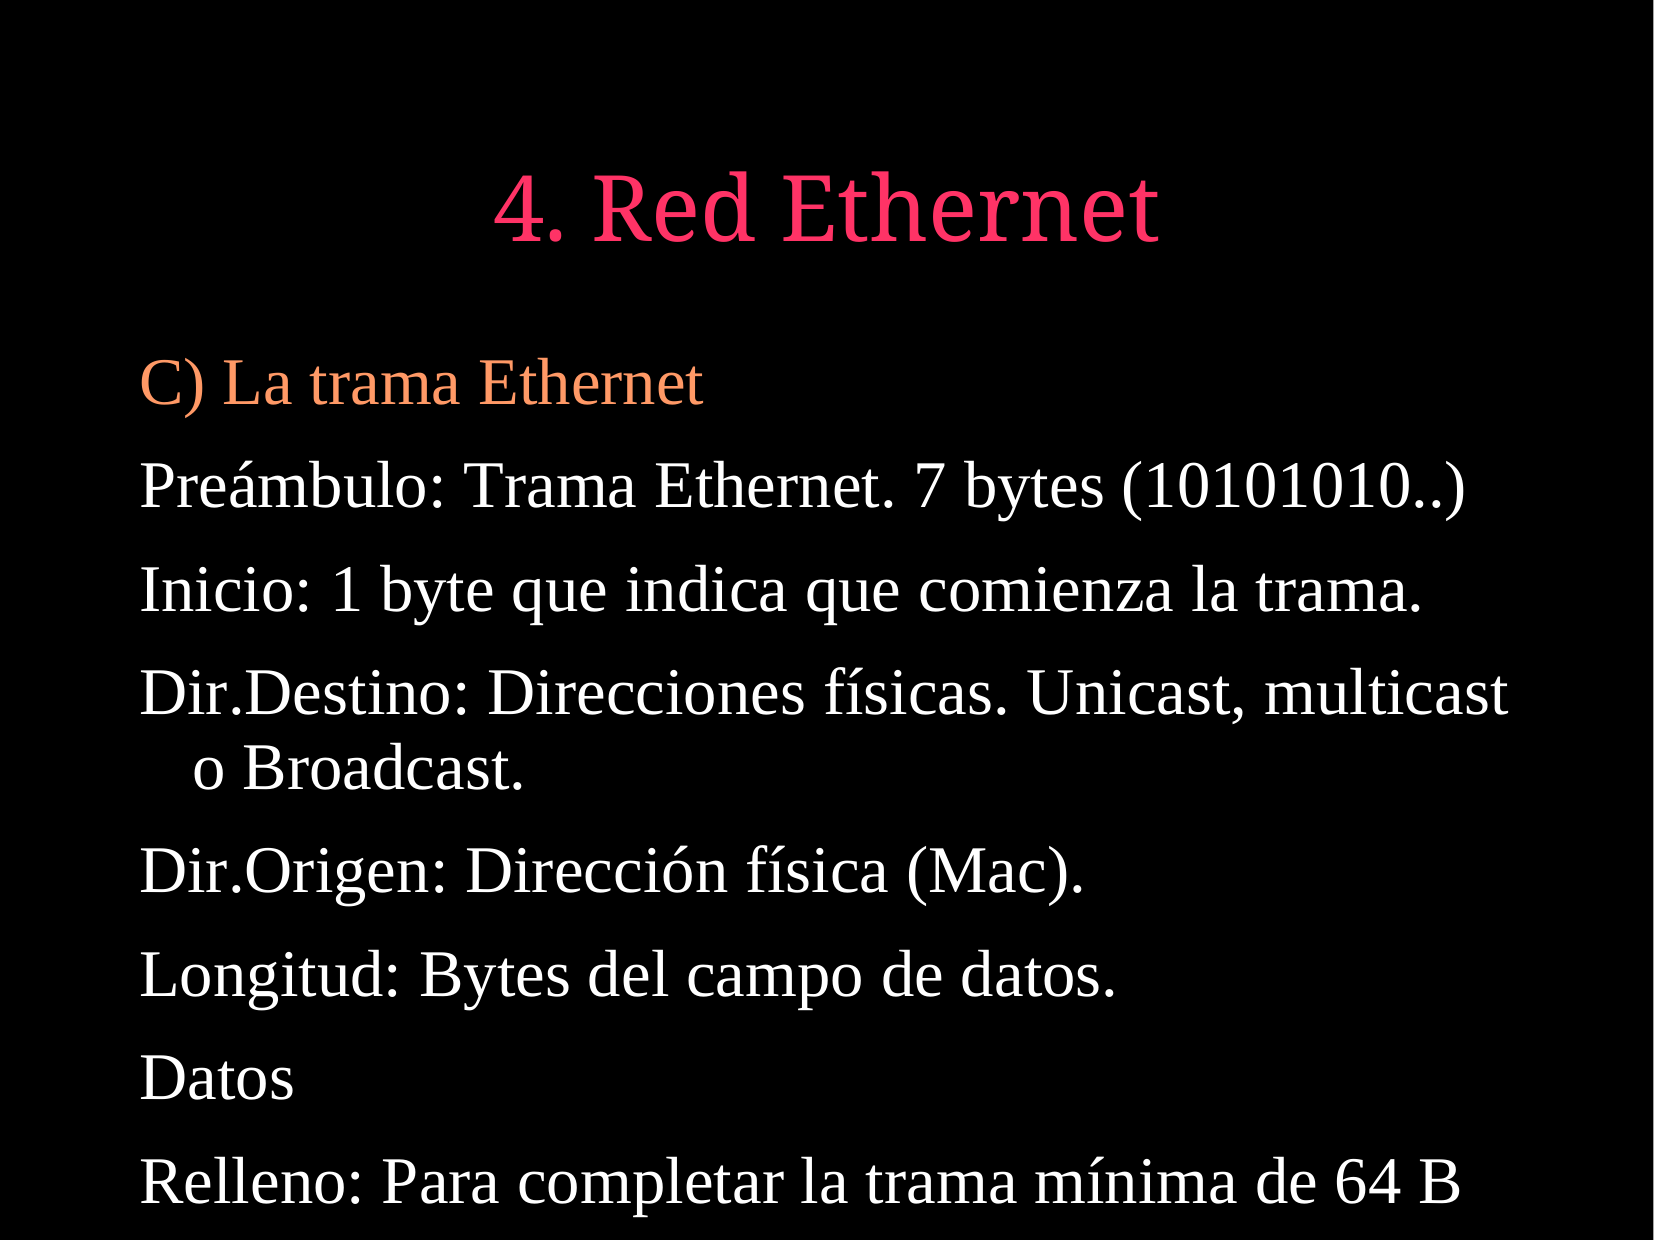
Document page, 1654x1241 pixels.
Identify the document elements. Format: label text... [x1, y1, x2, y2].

list C) La trama Ethernet Preámbulo: Trama Ethernet. 7 bytes (10101010..) Inicio: 1 byte que indica que comienza la trama. Dir.Destino: Direcciones físicas. Unicast, multicast o Broadcast. Dir.Origen: Dirección física (Mac). Longitud: Bytes del campo de datos. Datos Relleno: Para completar la trama mínima de 64 B [121, 344, 1534, 1219]
title 4. Red Ethernet [121, 102, 1534, 311]
